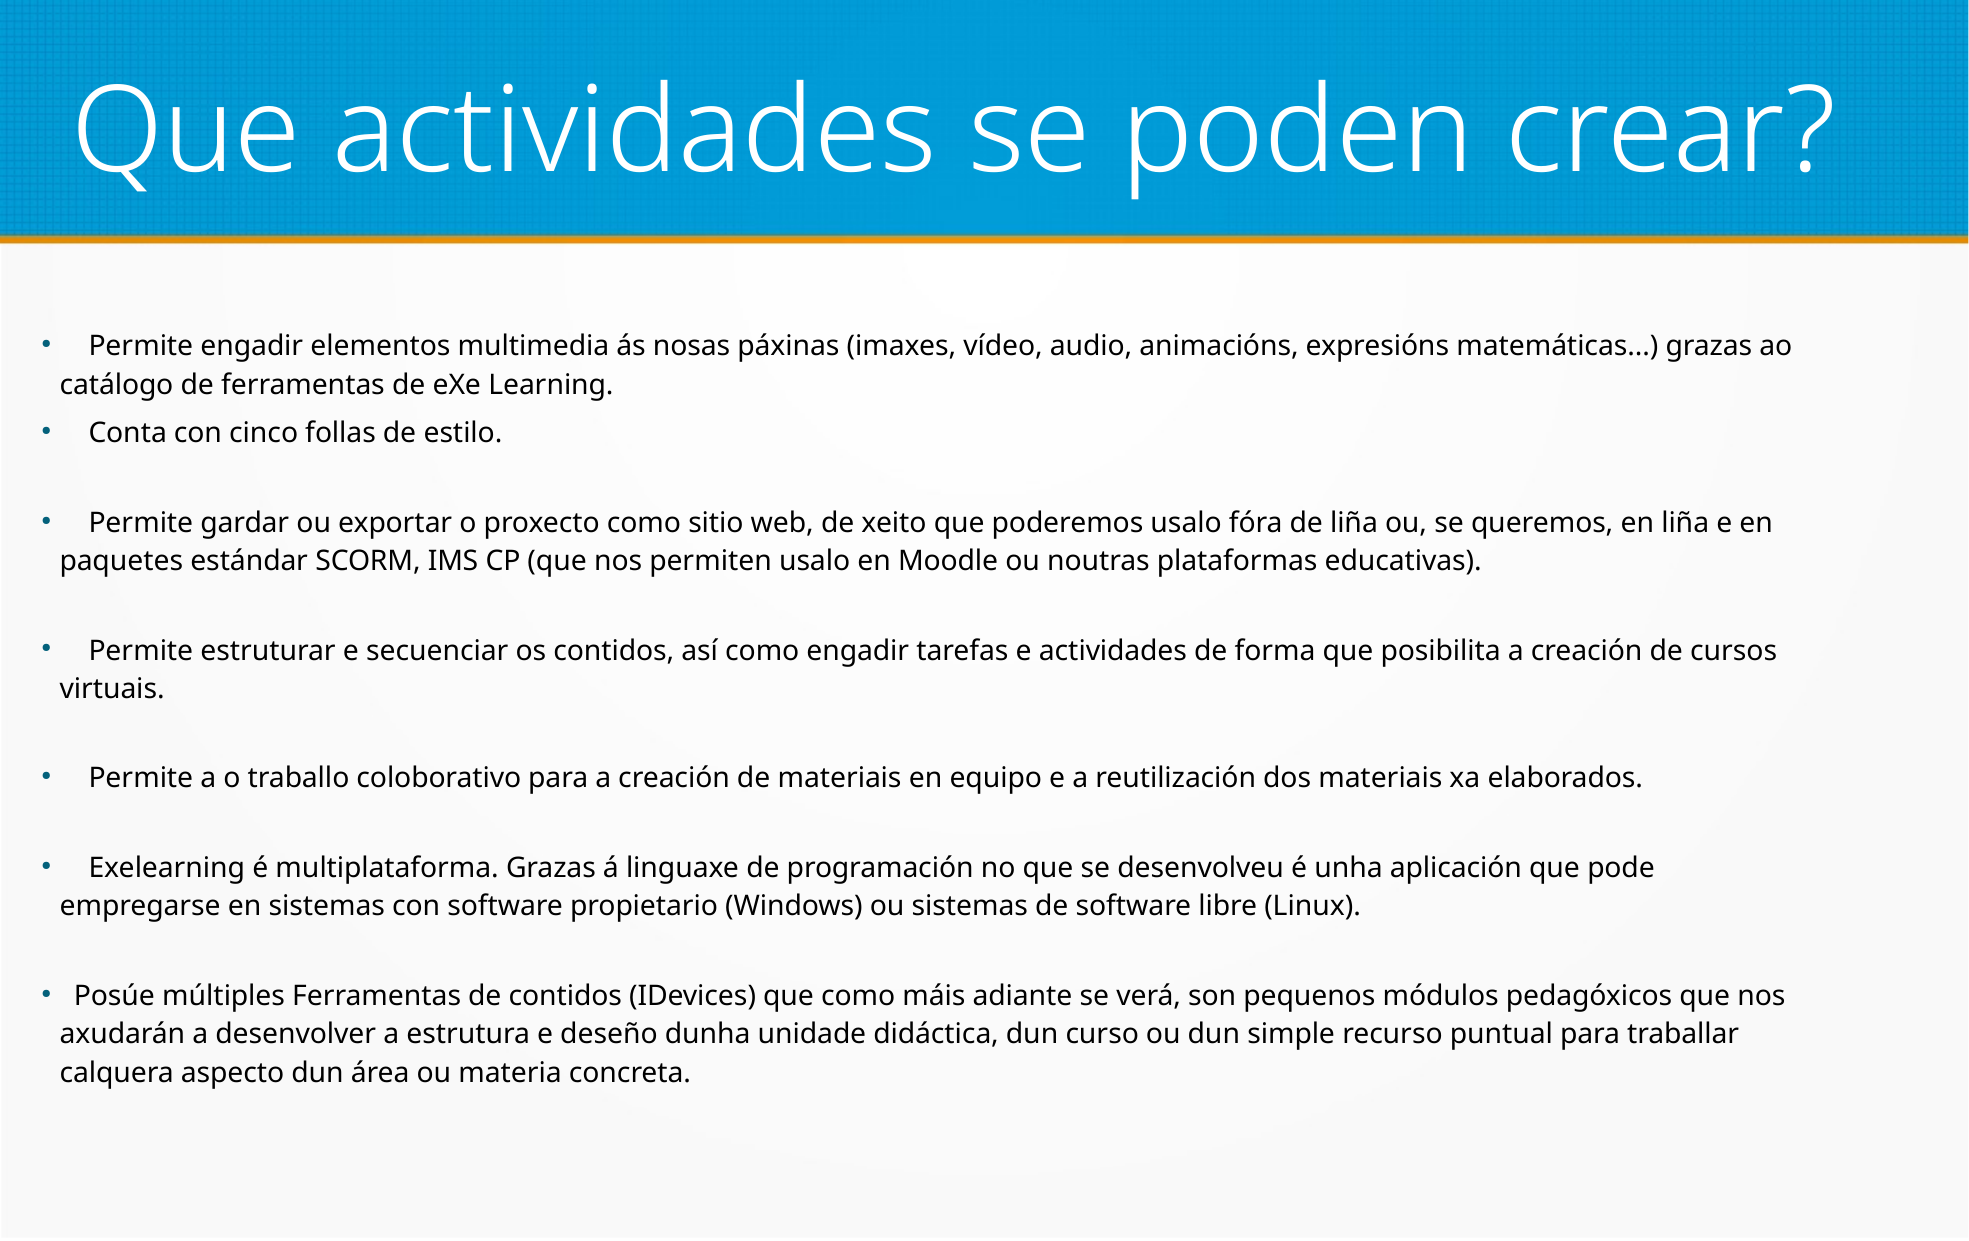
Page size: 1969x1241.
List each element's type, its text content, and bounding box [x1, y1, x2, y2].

picture [0, 233, 1969, 1241]
title Que actividades se poden crear? [71, 0, 1843, 208]
list Permite engadir elementos multimedia ás nosas páxinas (imaxes, vídeo, audio, animacións, expresións matemáticas...) grazas ao catálogo de ferramentas de eXe Learning. Conta con cinco follas de estilo. Permite gardar ou exportar o proxecto como sitio web, de xeito que poderemos usalo fóra de liña ou, se queremos, en liña e en paquetes estándar SCORM, IMS CP (que nos permiten usalo en Moodle ou noutras plataformas educativas). Permite estruturar e secuenciar os contidos, así como engadir tarefas e actividades de forma que posibilita a creación de cursos virtuais. Permite a o traballo coloborativo para a creación de materiais en equipo e a reutilización dos materiais xa elaborados. Exelearning é multiplataforma. Grazas á linguaxe de programación no que se desenvolveu é unha aplicación que pode empregarse en sistemas con software propietario (Windows) ou sistemas de software libre (Linux). Posúe múltiples Ferramentas de contidos (IDevices) que como máis adiante se verá, son pequenos módulos pedagóxicos que nos axudarán a desenvolver a estrutura e deseño dunha unidade didáctica, dun curso ou dun simple recurso puntual para traballar calquera aspecto dun área ou materia concreta. [35, 236, 1798, 1099]
